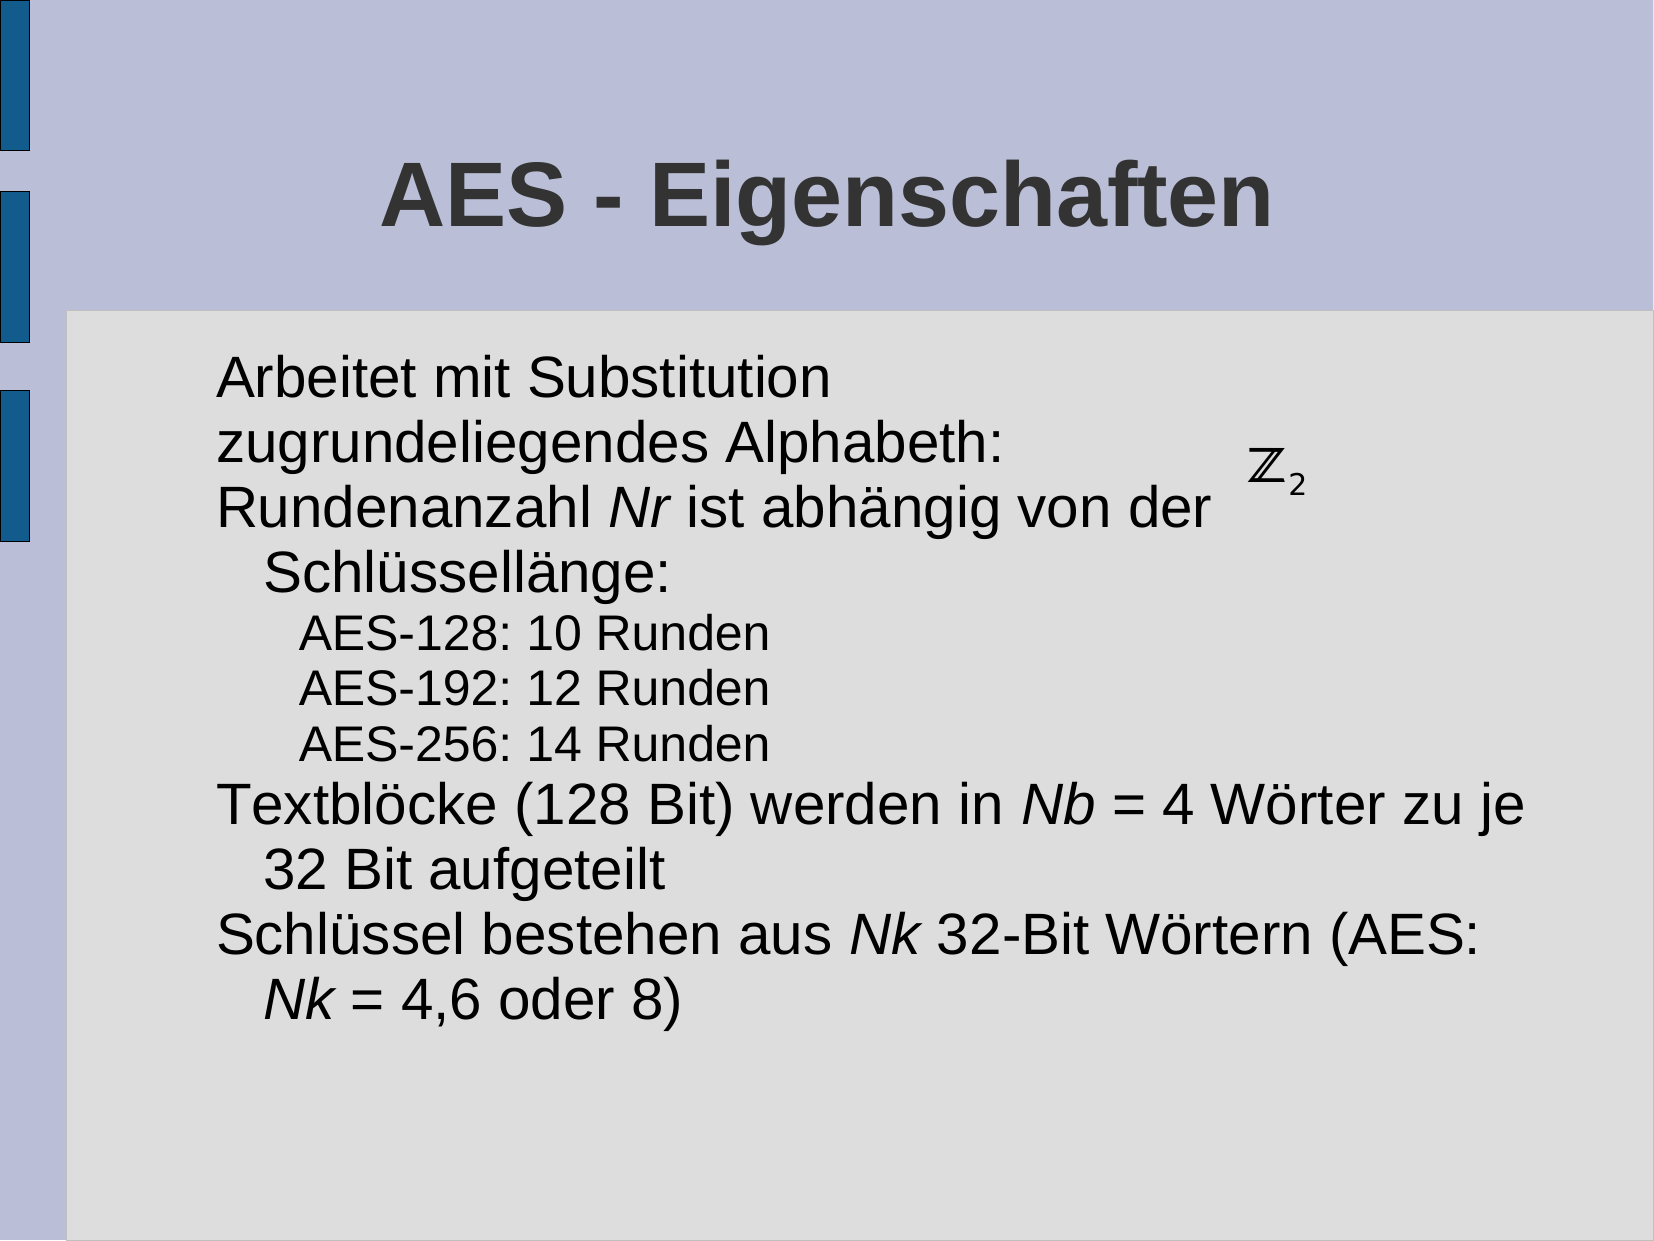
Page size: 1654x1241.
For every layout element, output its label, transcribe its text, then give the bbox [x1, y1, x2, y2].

chart [1240, 436, 1314, 502]
list Arbeitet mit Substitution zugrundeliegendes Alphabeth: Rundenanzahl Nr ist abhängig von der Schlüssellänge: AES-128: 10 Runden AES-192: 12 Runden AES-256: 14 Runden Textblöcke (128 Bit) werden in Nb = 4 Wörter zu je 32 Bit aufgeteilt Schlüssel bestehen aus Nk 32-Bit Wörtern (AES: Nk = 4,6 oder 8) [121, 344, 1534, 1127]
title AES - Eigenschaften [121, 91, 1534, 299]
